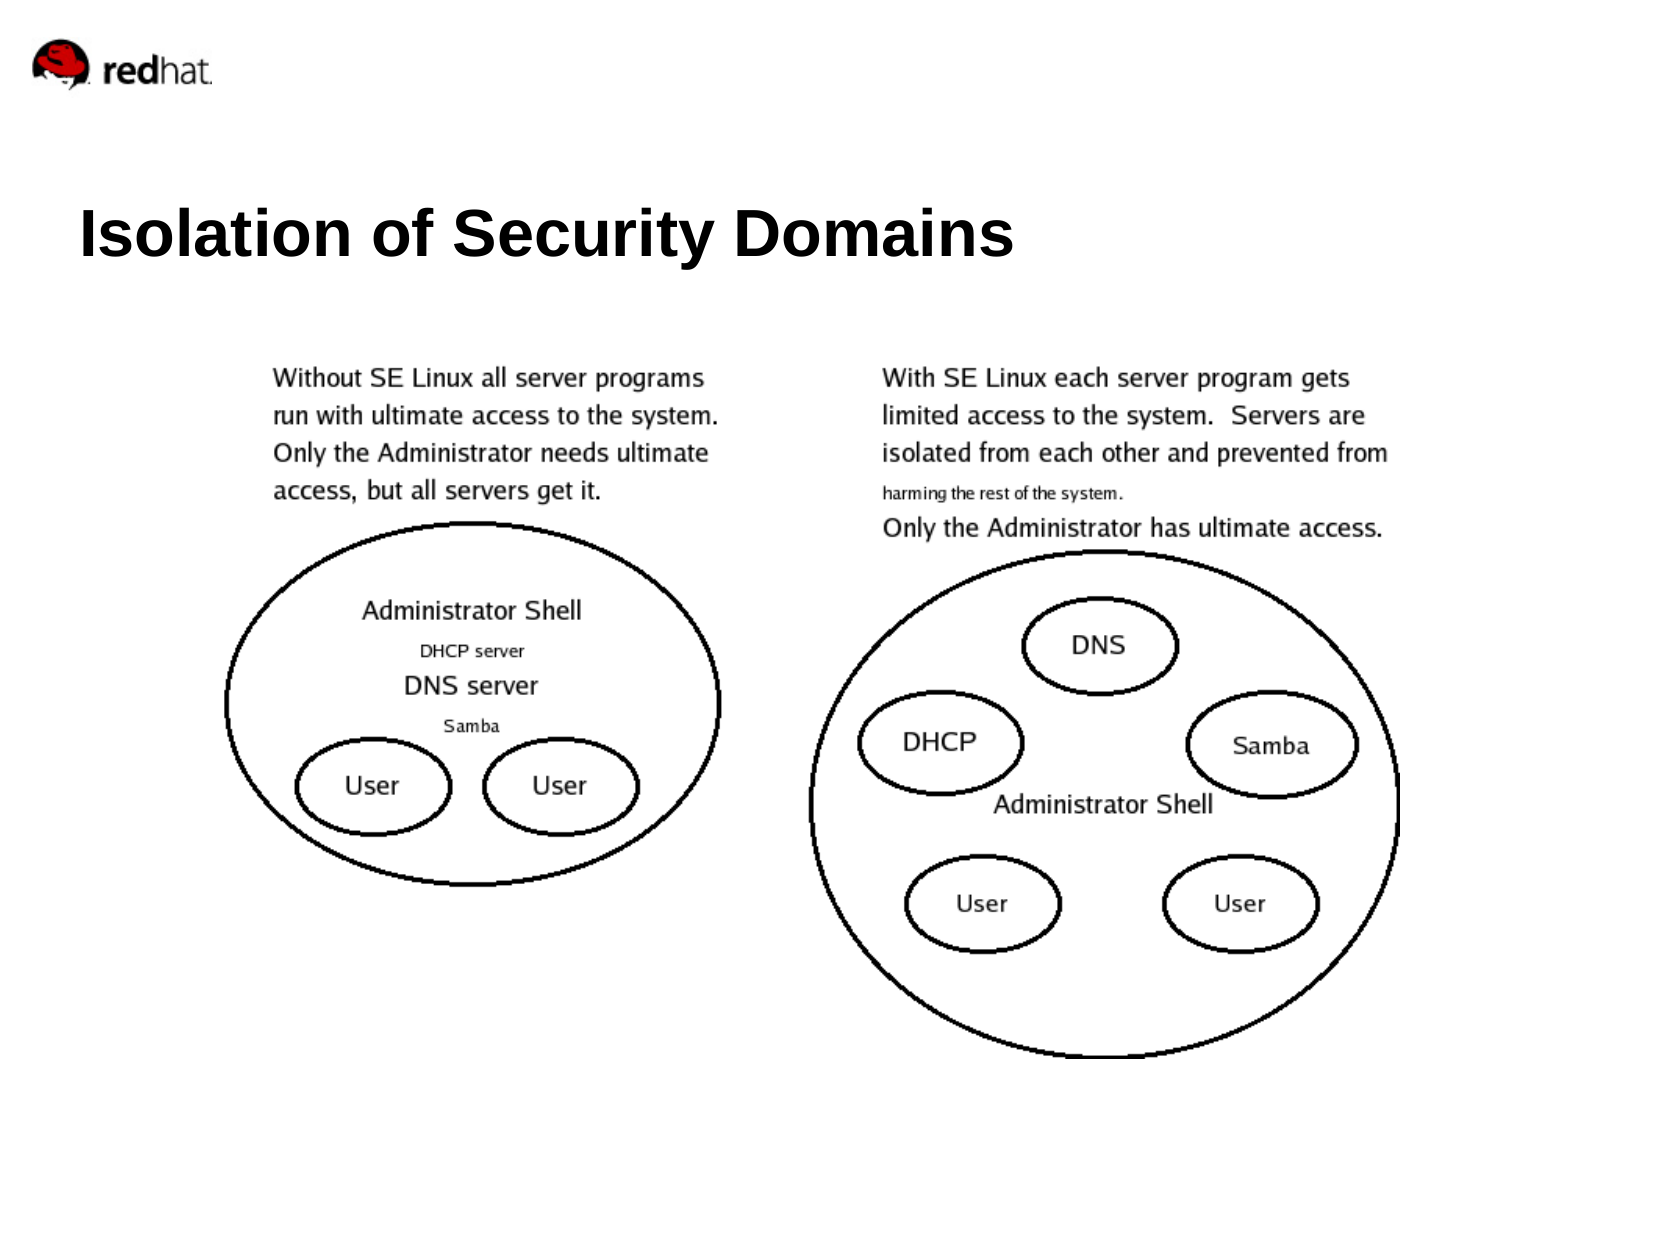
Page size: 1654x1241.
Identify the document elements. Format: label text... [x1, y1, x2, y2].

picture [31, 37, 212, 98]
picture [223, 359, 1400, 1060]
title Isolation of Security Domains [79, 159, 1485, 308]
